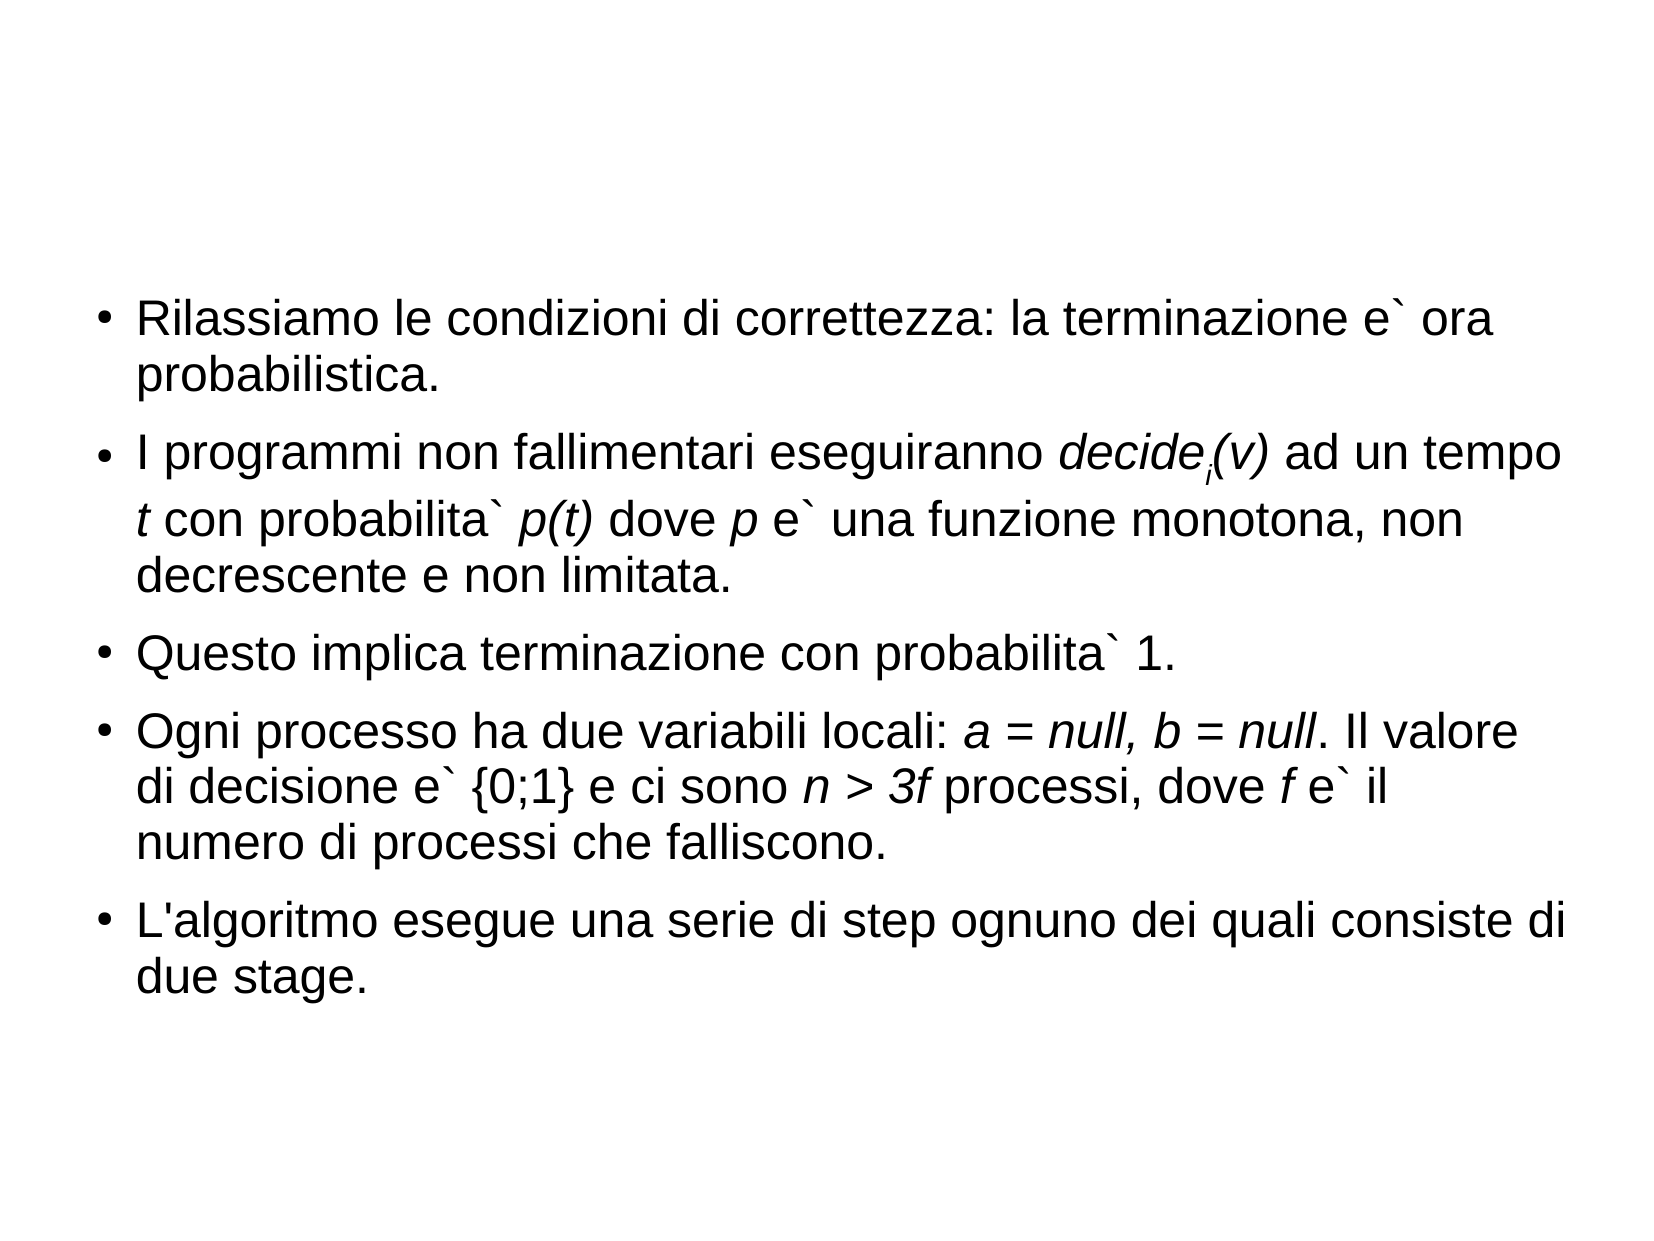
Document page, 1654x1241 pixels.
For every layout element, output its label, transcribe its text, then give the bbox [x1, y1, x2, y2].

list Rilassiamo le condizioni di correttezza: la terminazione e` ora probabilistica. I programmi non fallimentari eseguiranno decidei(v) ad un tempo t con probabilita` p(t) dove p e` una funzione monotona, non decrescente e non limitata. Questo implica terminazione con probabilita` 1. Ogni processo ha due variabili locali: a = null, b = null. Il valore di decisione e` {0;1} e ci sono n > 3f processi, dove f e` il numero di processi che falliscono. L'algoritmo esegue una serie di step ognuno dei quali consiste di due stage. [82, 290, 1571, 1010]
